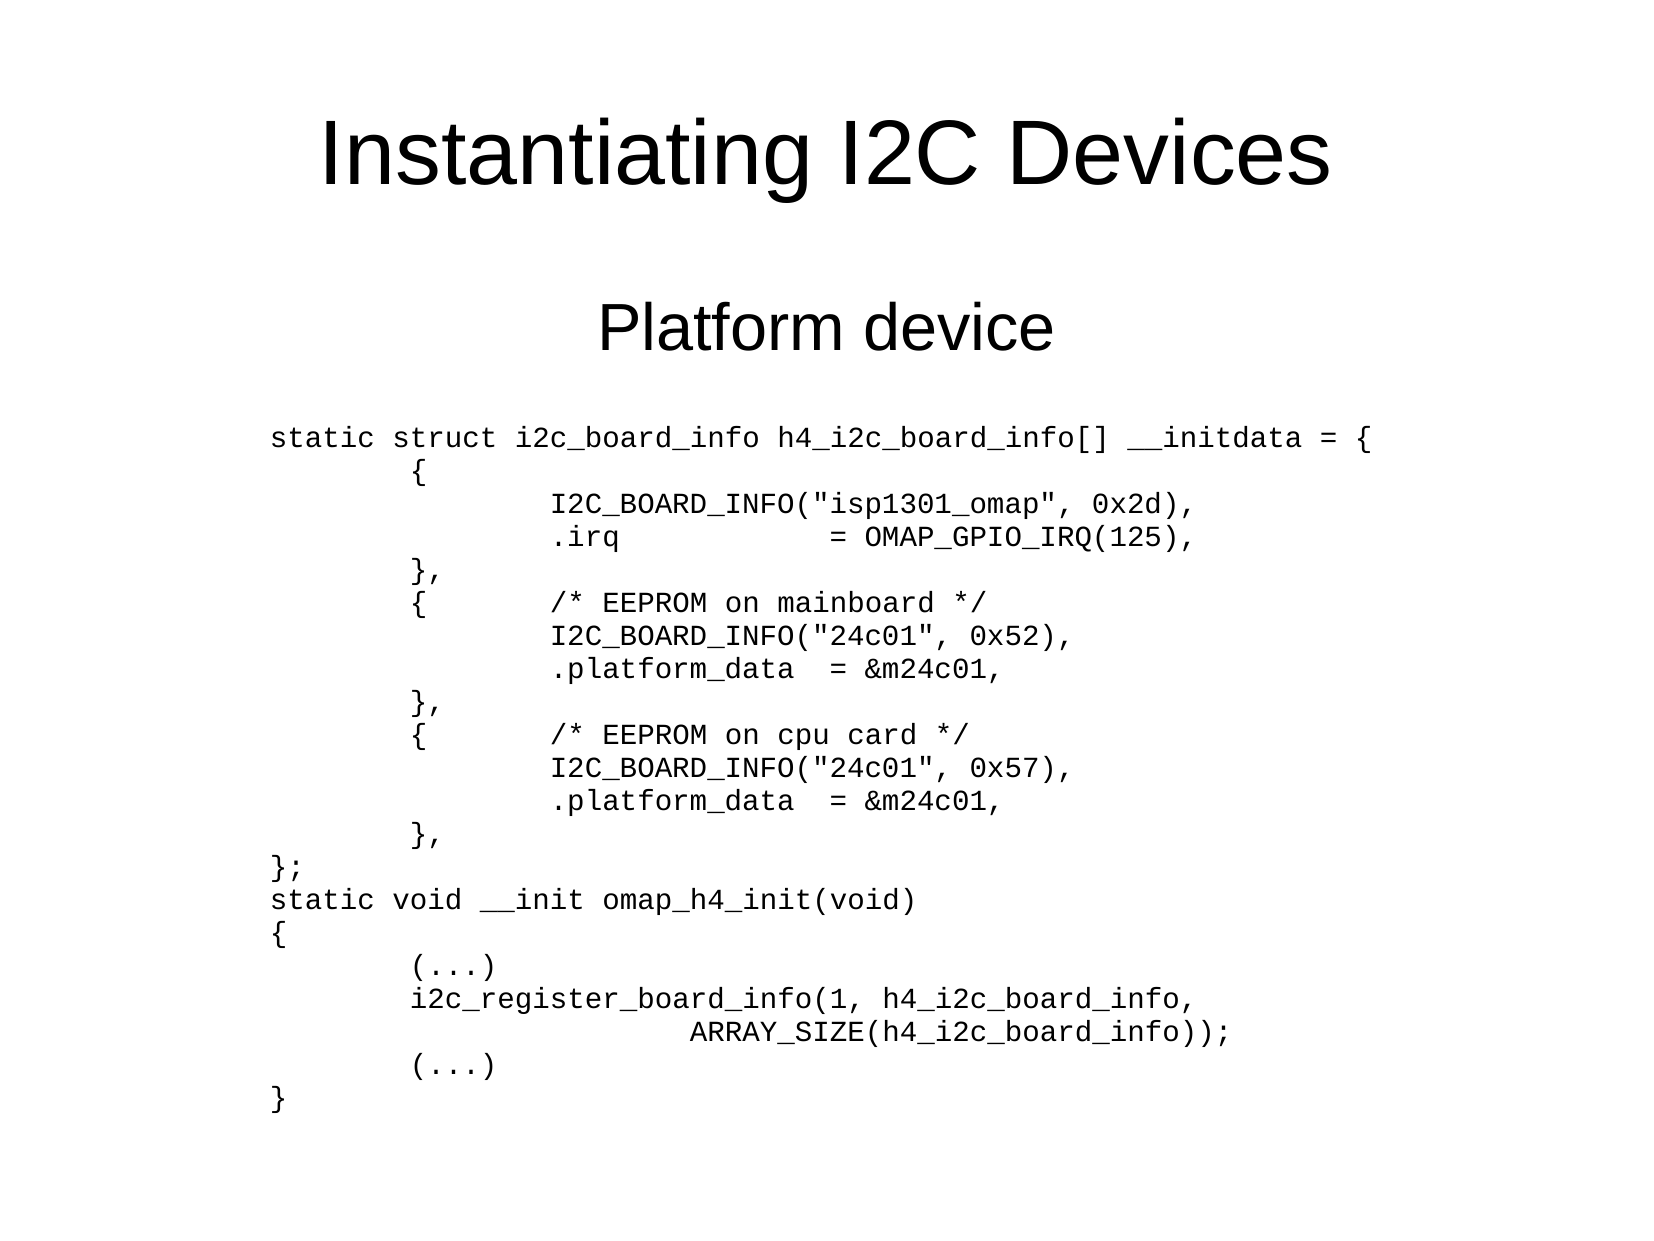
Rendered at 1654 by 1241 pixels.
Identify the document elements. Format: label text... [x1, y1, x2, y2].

text_box static struct i2c_board_info h4_i2c_board_info[] __initdata = { { I2C_BOARD_INFO("isp1301_omap", 0x2d), .irq = OMAP_GPIO_IRQ(125), }, { /* EEPROM on mainboard */ I2C_BOARD_INFO("24c01", 0x52), .platform_data = &m24c01, }, { /* EEPROM on cpu card */ I2C_BOARD_INFO("24c01", 0x57), .platform_data = &m24c01, }, }; static void __init omap_h4_init(void) { (...) i2c_register_board_info(1, h4_i2c_board_info, ARRAY_SIZE(h4_i2c_board_info)); (...) } [255, 415, 1426, 1141]
title Instantiating I2C Devices [82, 49, 1571, 257]
list Platform device [82, 290, 1571, 1010]
